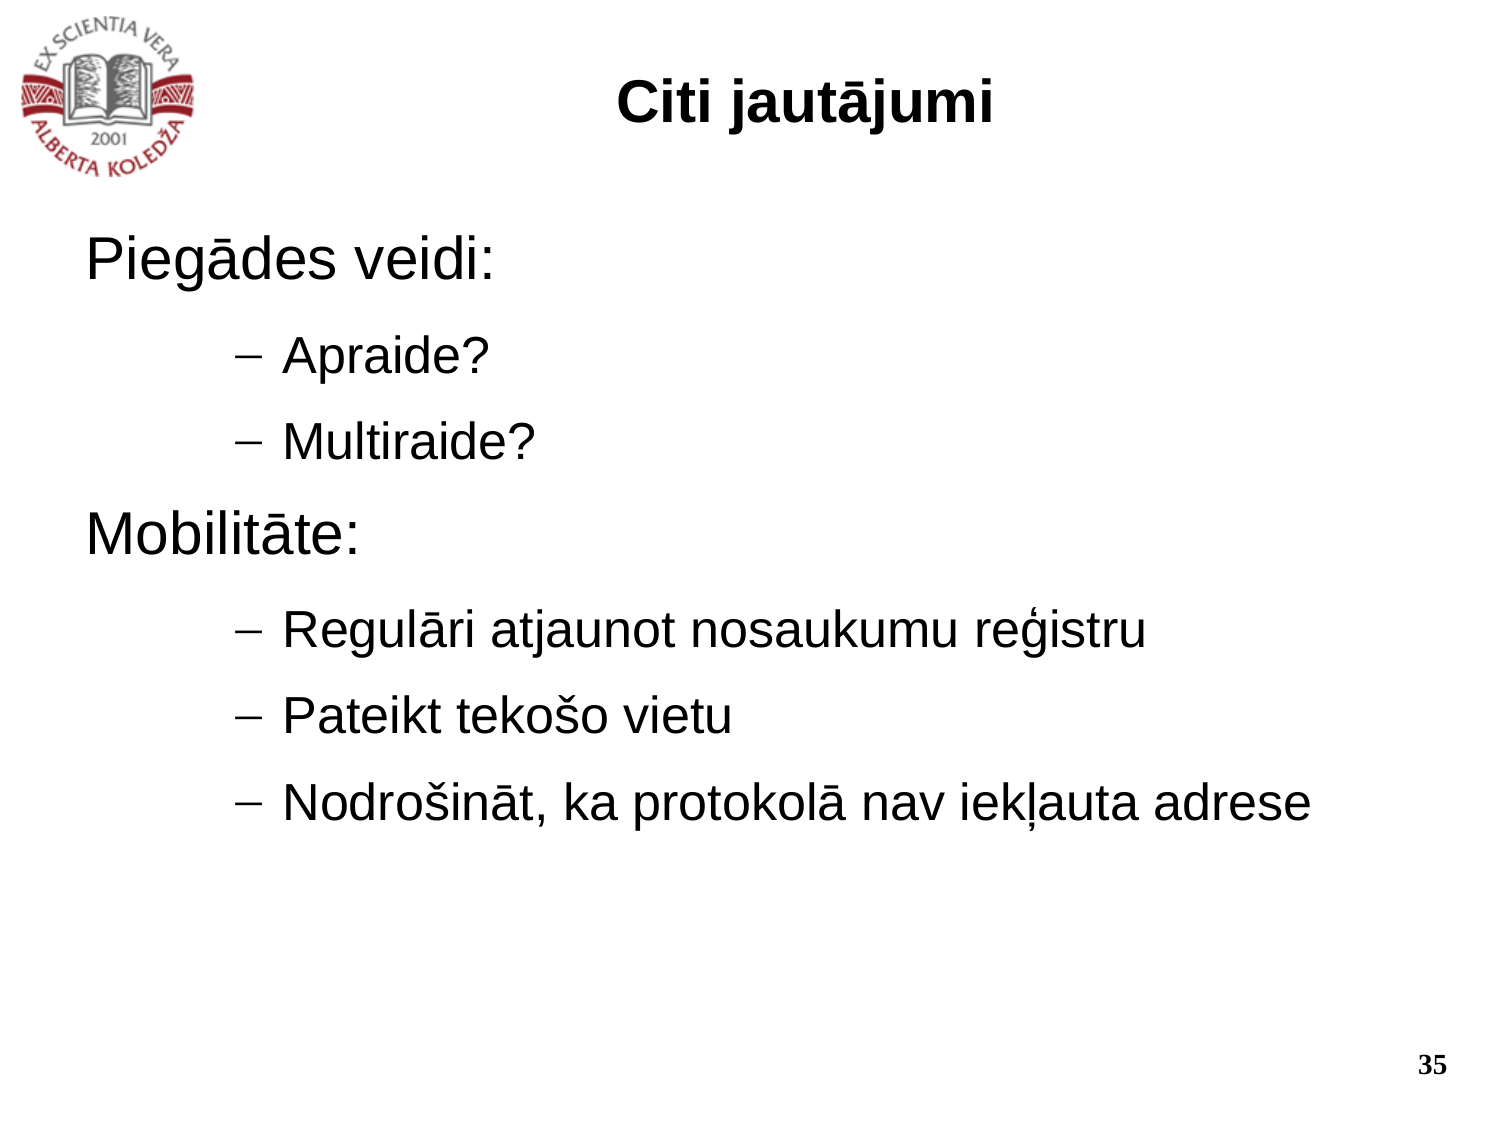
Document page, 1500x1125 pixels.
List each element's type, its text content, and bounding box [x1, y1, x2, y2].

list Piegādes veidi: Apraide? Multiraide? Mobilitāte: Regulāri atjaunot nosaukumu reģistru Pateikt tekošo vietu Nodrošināt, ka protokolā nav iekļauta adrese [85, 216, 1436, 959]
picture [21, 16, 194, 177]
text_box <skaitlis> [1312, 1037, 1463, 1101]
title Citi jautājumi [187, 44, 1425, 150]
